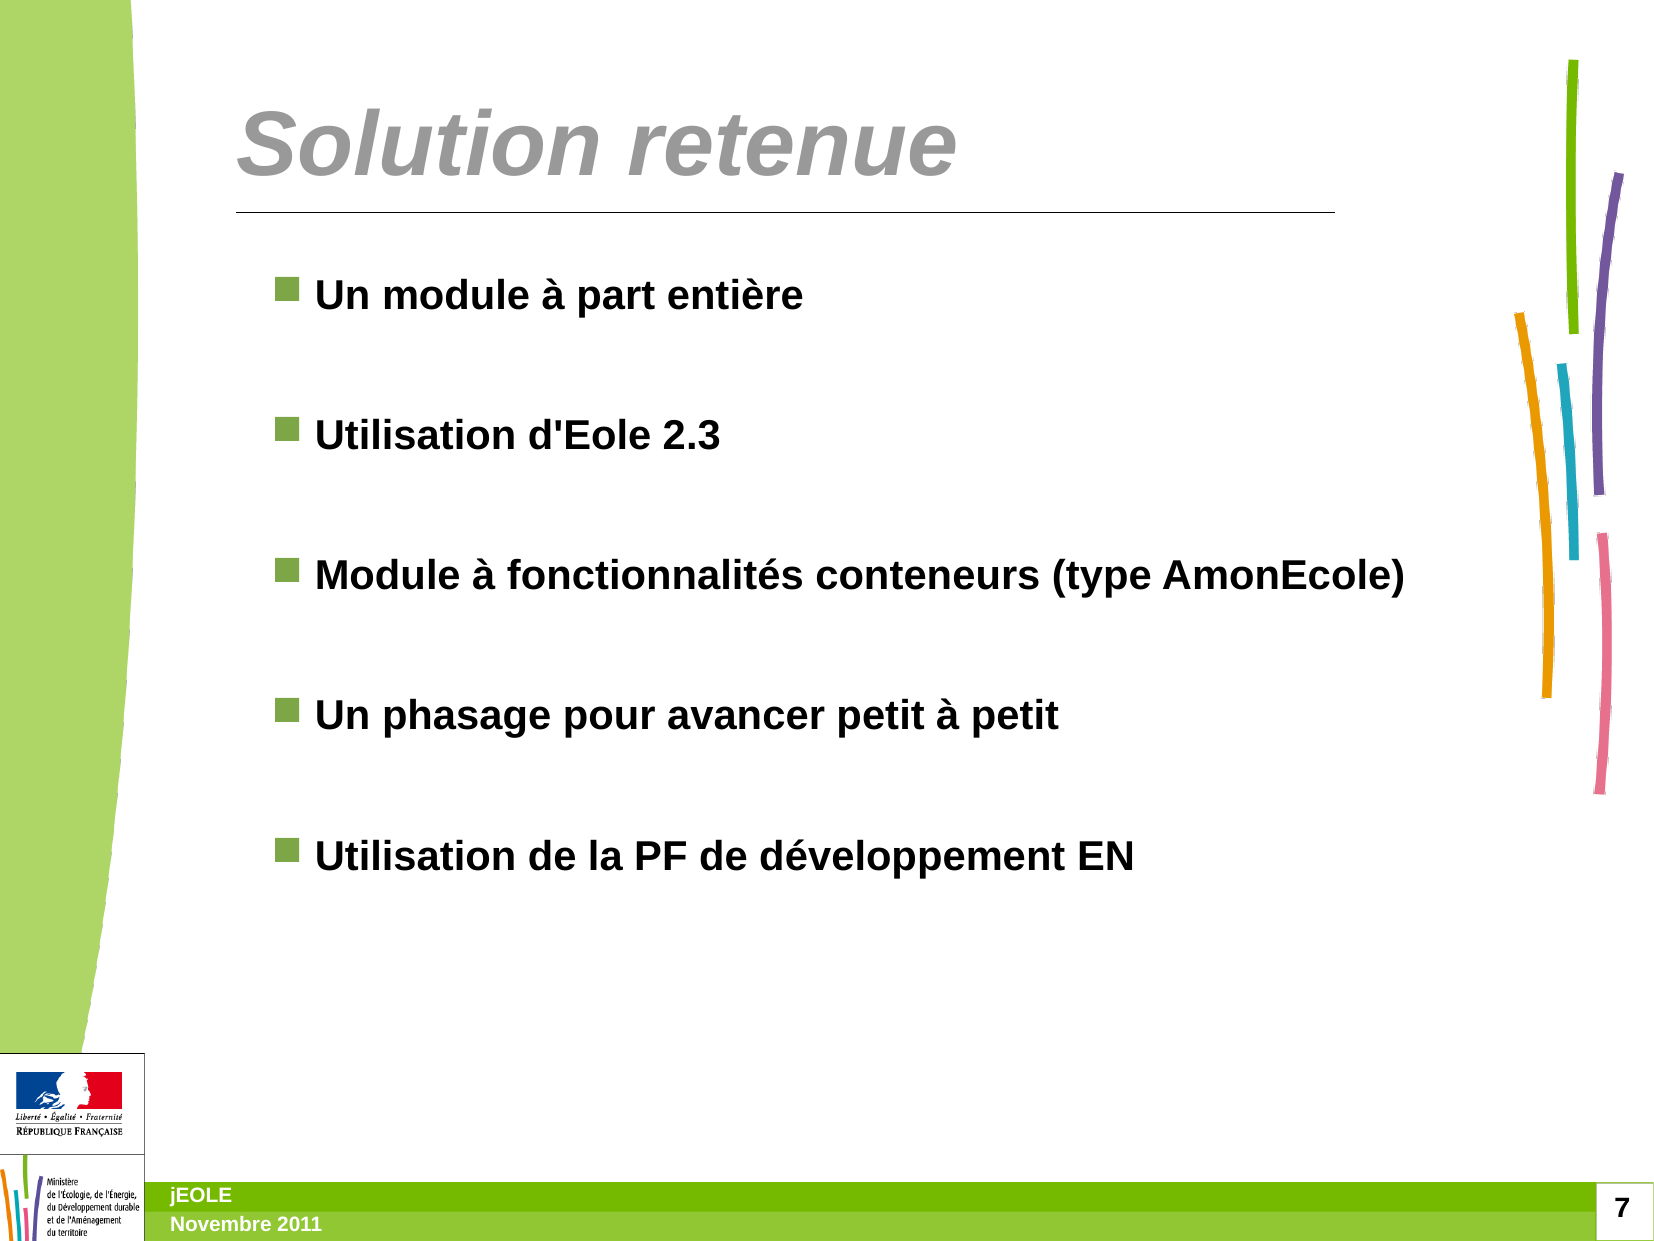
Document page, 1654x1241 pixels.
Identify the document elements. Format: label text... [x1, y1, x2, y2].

title Solution retenue [236, 69, 1536, 218]
picture [0, 0, 1654, 1241]
list Un module à part entière Utilisation d'Eole 2.3 Module à fonctionnalités conteneurs (type AmonEcole) Un phasage pour avancer petit à petit Utilisation de la PF de développement EN [236, 271, 1506, 1010]
